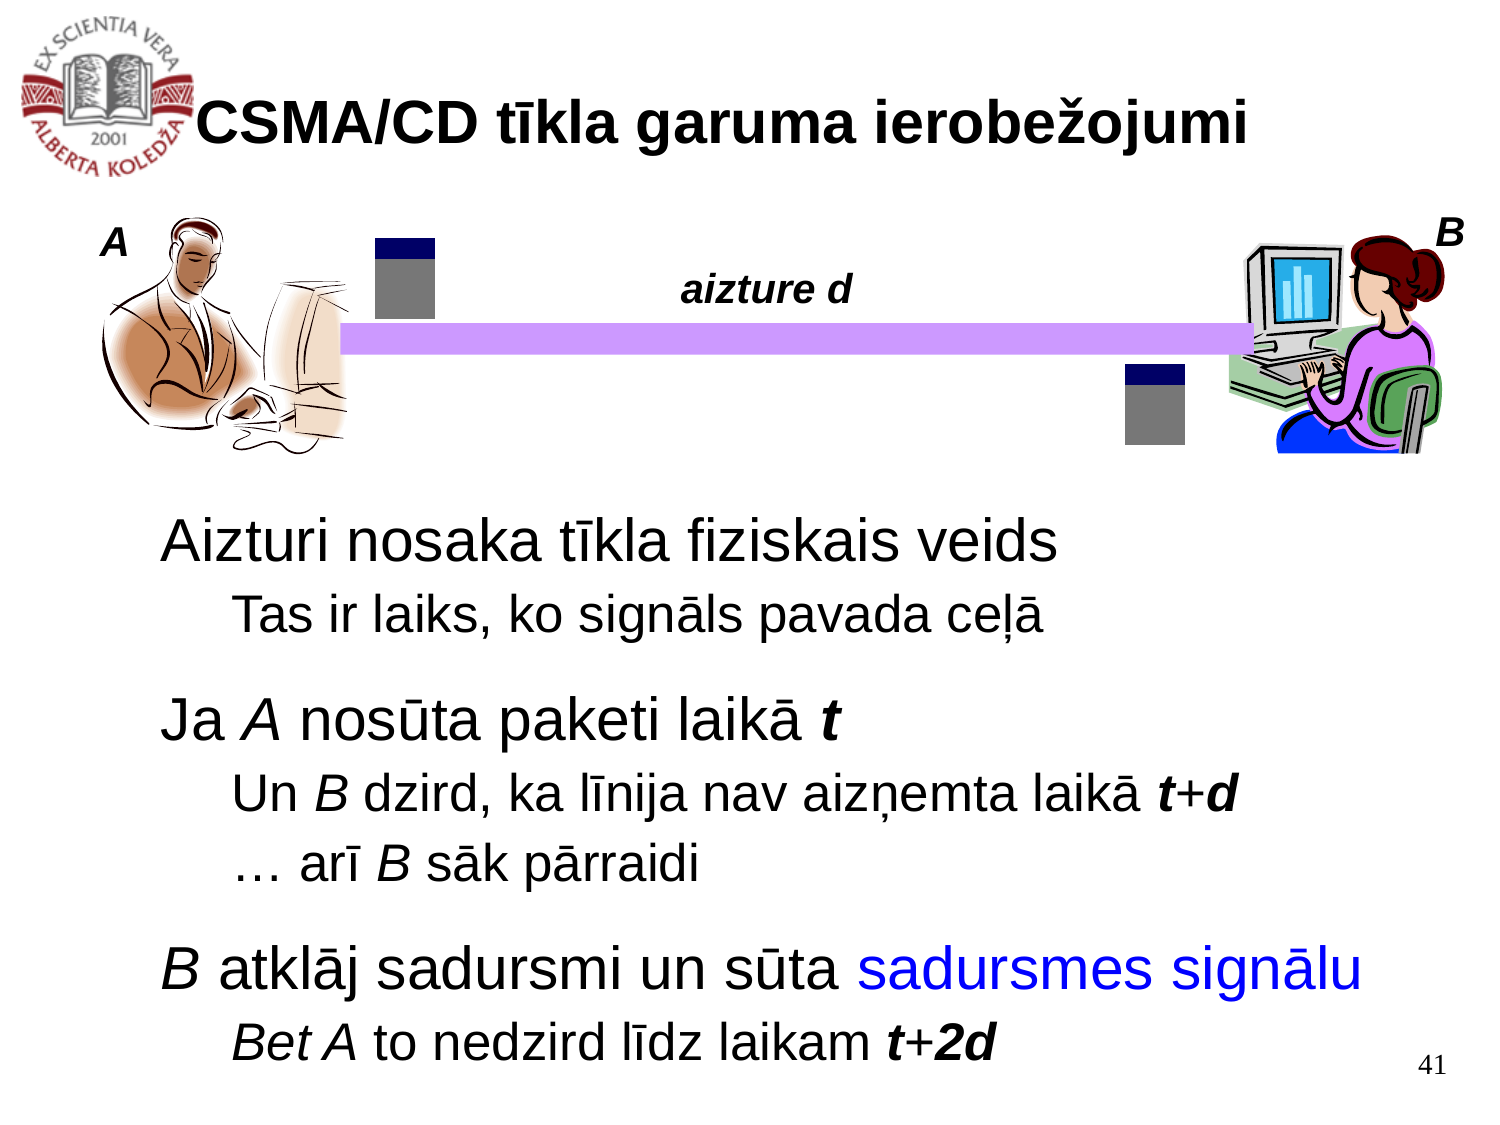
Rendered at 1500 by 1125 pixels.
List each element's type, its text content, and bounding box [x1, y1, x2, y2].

picture [21, 16, 194, 177]
picture [94, 215, 349, 458]
text_box aizture d [666, 253, 868, 320]
text_box A [85, 207, 146, 274]
title CSMA/CD tīkla garuma ierobežojumi [50, 62, 1374, 175]
text_box [1128, 367, 1182, 443]
list Aizturi nosaka tīkla fiziskais veids Tas ir laiks, ko signāls pavada ceļā Ja A nosūta paketi laikā t Un B dzird, ka līnija nav aizņemta laikā t+d … arī B sāk pārraidi B atklāj sadursmi un sūta sadursmes signālu Bet A to nedzird līdz laikam t+2d [74, 493, 1463, 1100]
text_box [378, 241, 432, 317]
picture [1228, 234, 1445, 456]
text_box [340, 323, 1254, 355]
text_box B [1420, 197, 1481, 263]
